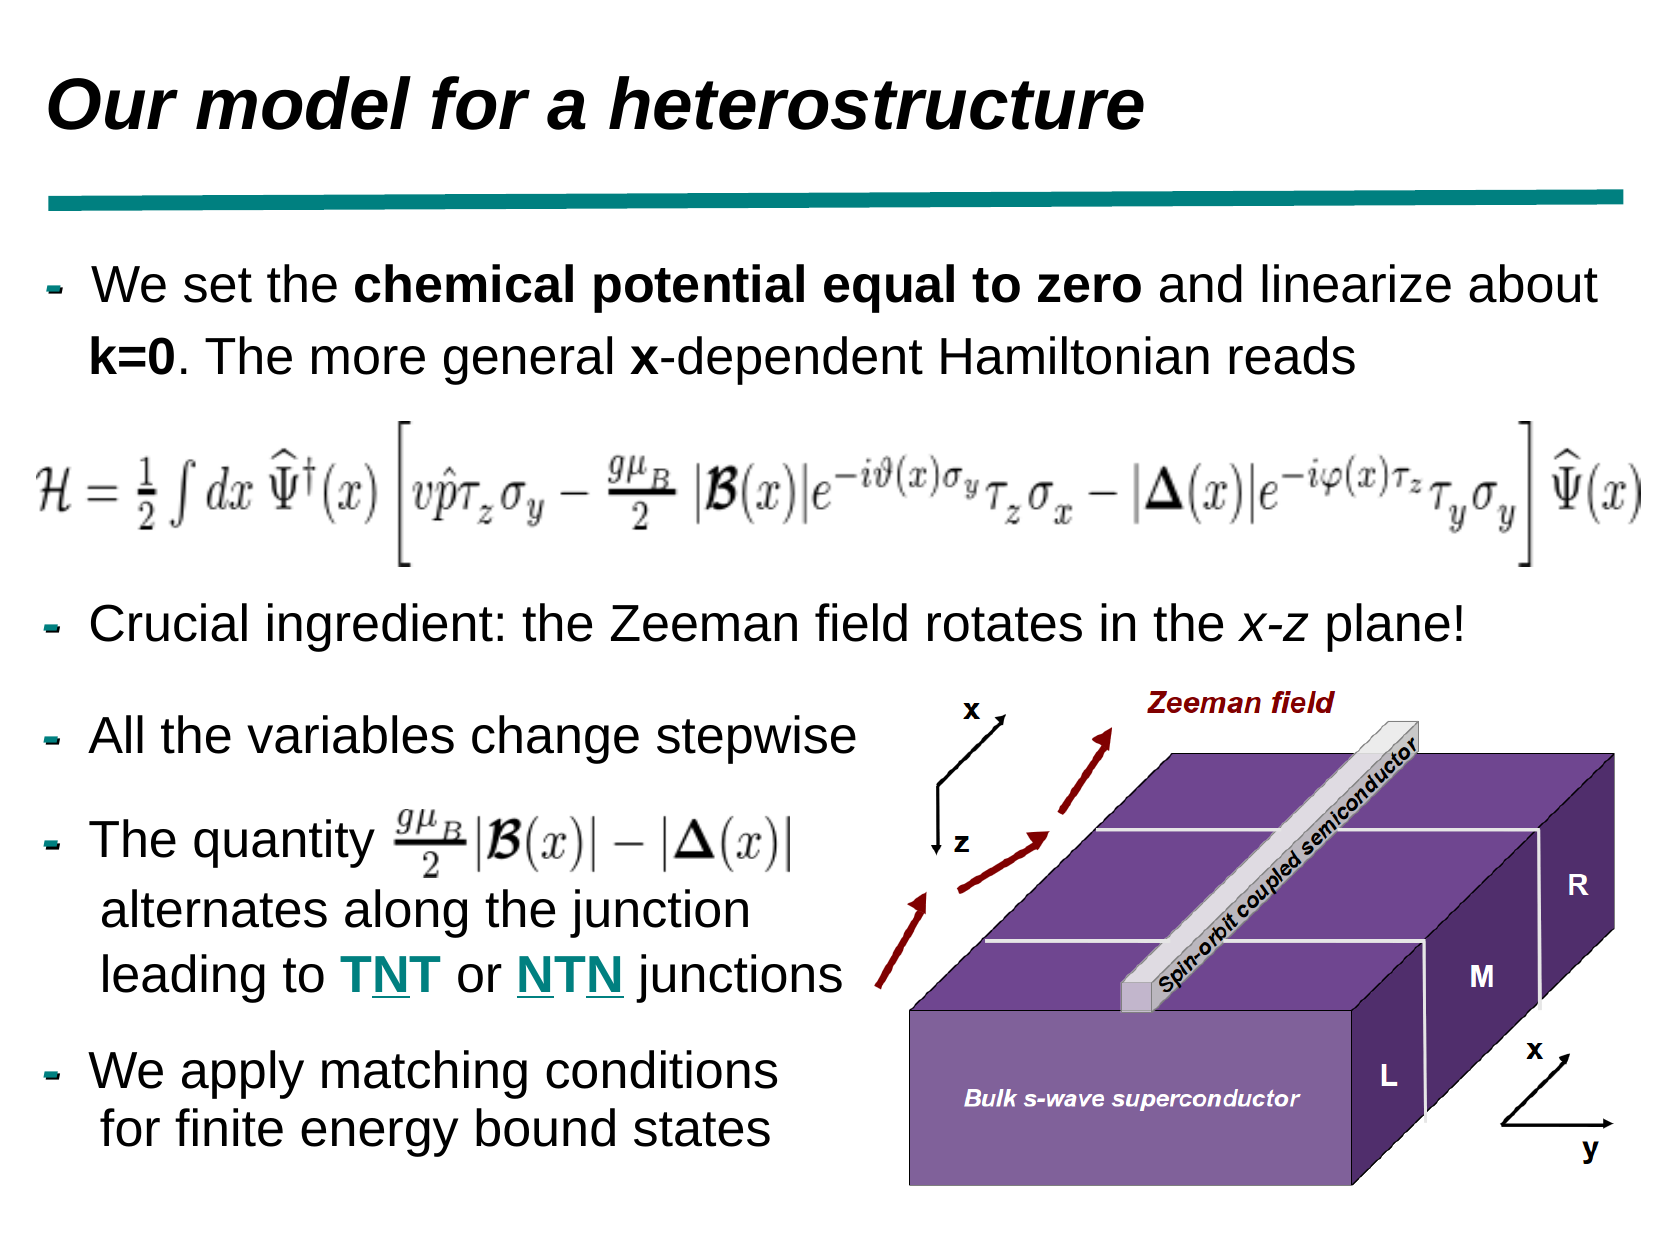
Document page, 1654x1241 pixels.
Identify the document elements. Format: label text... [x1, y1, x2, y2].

text_box - We set the chemical potential equal to zero and linearize about k=0. The more general x-dependent Hamiltonian reads [30, 232, 1636, 422]
text_box - Crucial ingredient: the Zeeman field rotates in the x-z plane! [27, 586, 1482, 662]
text_box Our model for a heterostructure [30, 35, 1531, 160]
picture [870, 681, 1615, 1186]
picture [392, 809, 790, 878]
text_box - All the variables change stepwise - The quantity alternates along the junction leading to TNT or NTN junctions - We apply matching conditions for finite energy bound states [27, 699, 873, 1192]
picture [36, 421, 1641, 567]
